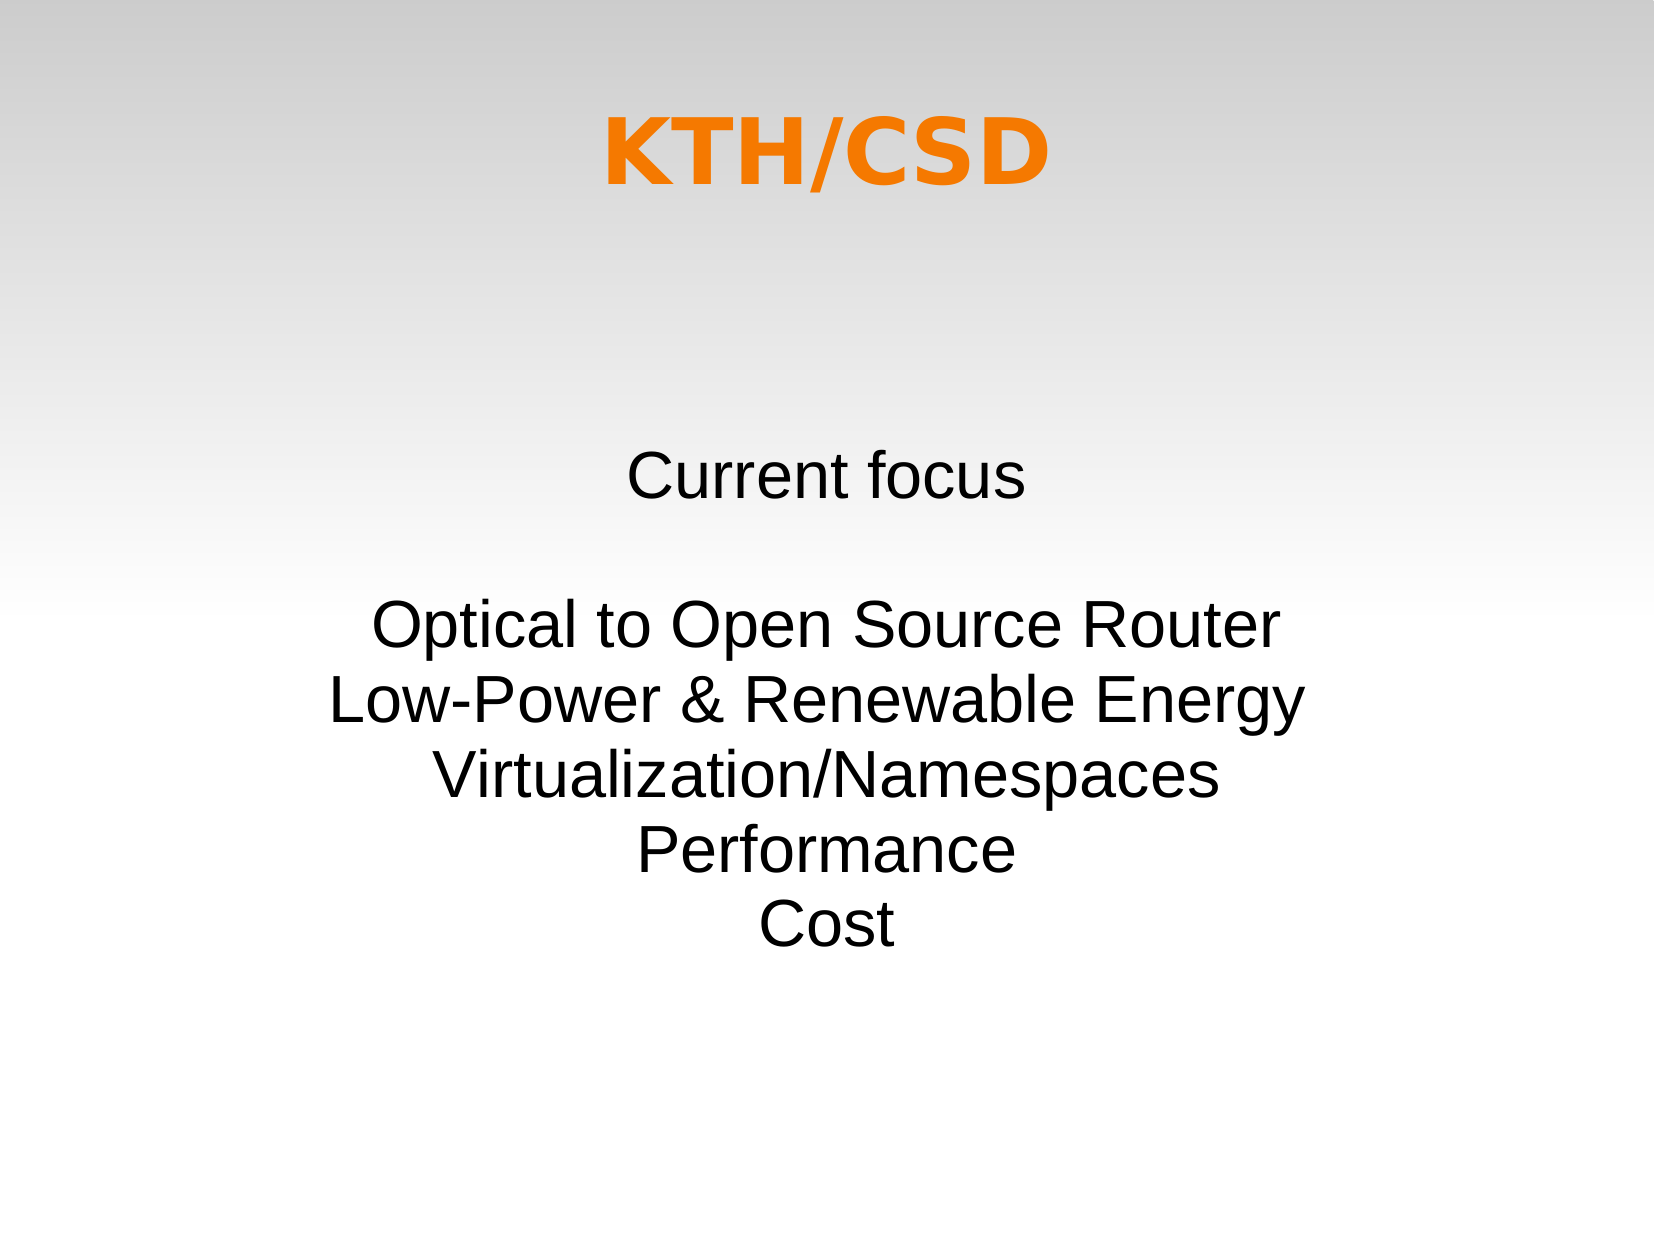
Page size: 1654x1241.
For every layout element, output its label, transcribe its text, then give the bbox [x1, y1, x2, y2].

subtitle Current focus Optical to Open Source Router Low-Power & Renewable Energy Virtualization/Namespaces Performance Cost [82, 290, 1571, 1109]
title KTH/CSD [82, 49, 1571, 257]
